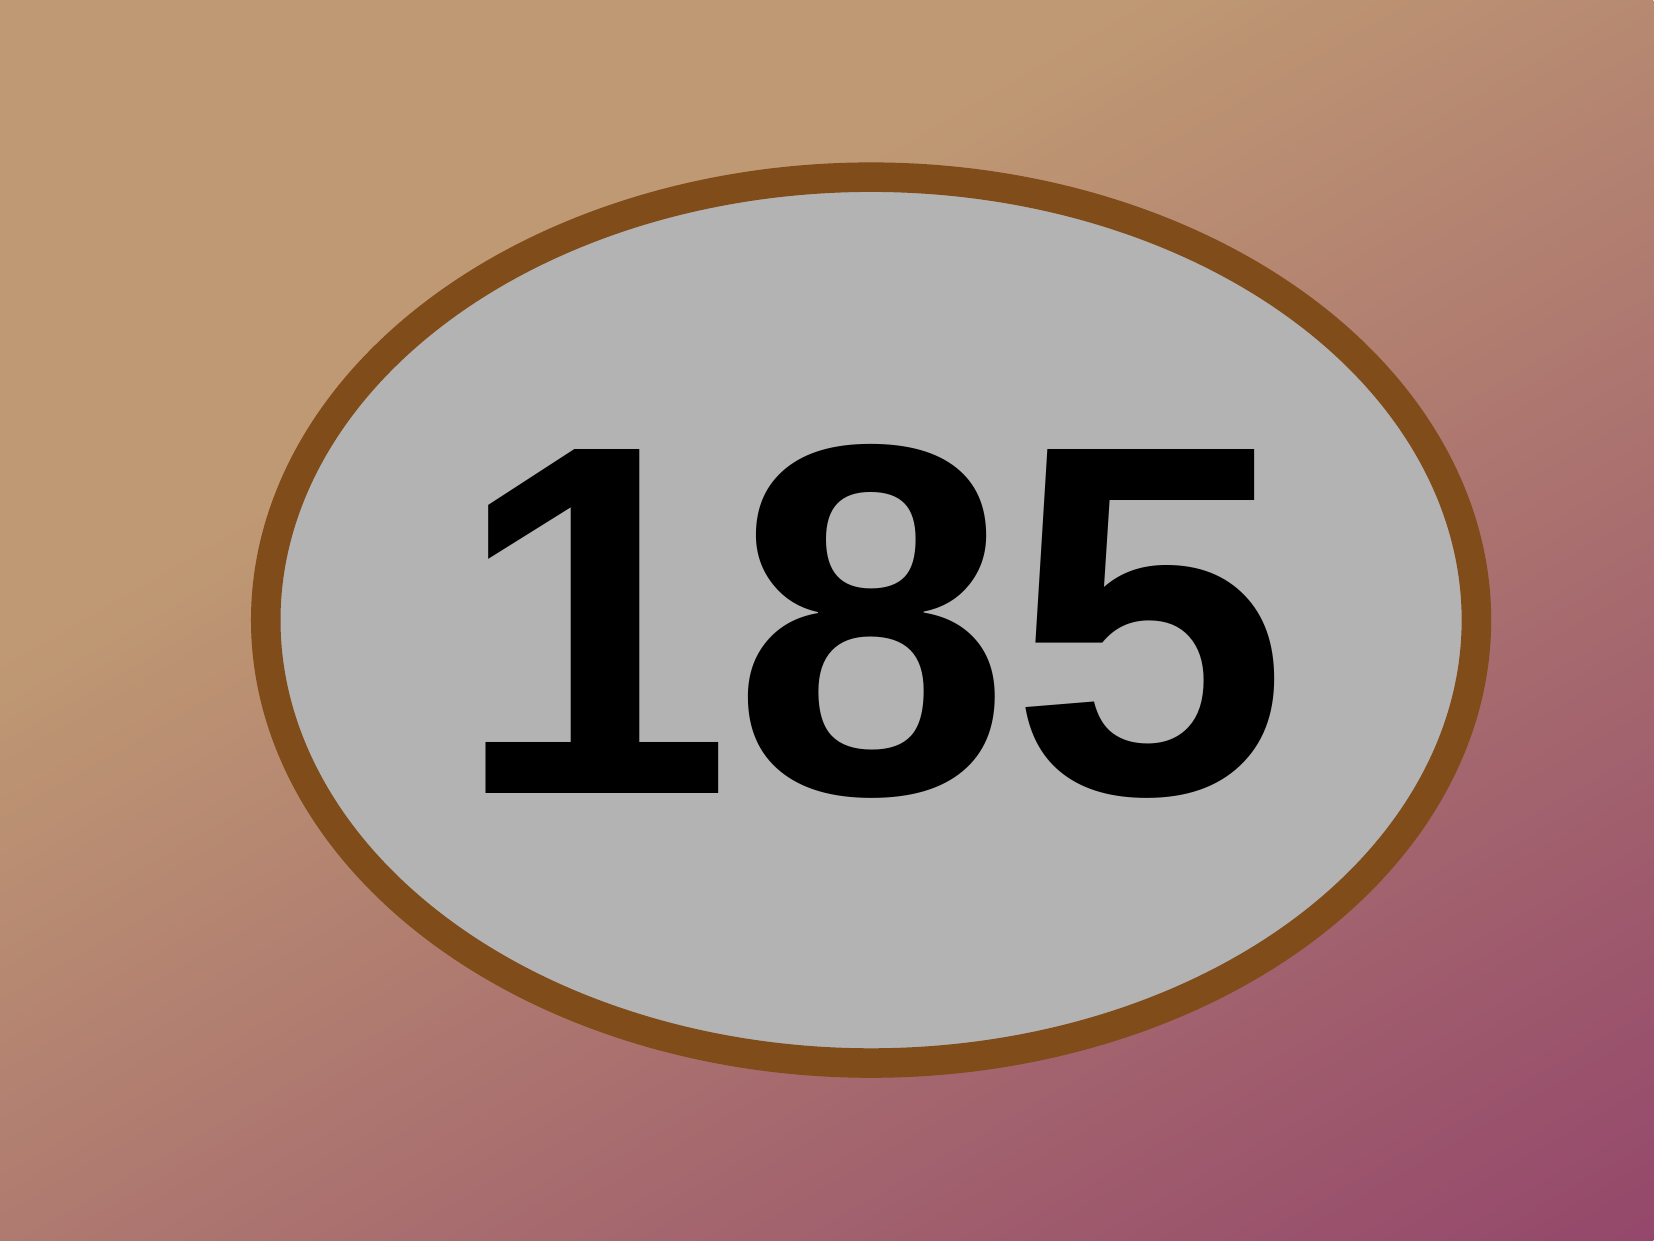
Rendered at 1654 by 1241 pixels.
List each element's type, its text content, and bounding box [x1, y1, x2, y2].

text_box 185 [265, 177, 1477, 1064]
